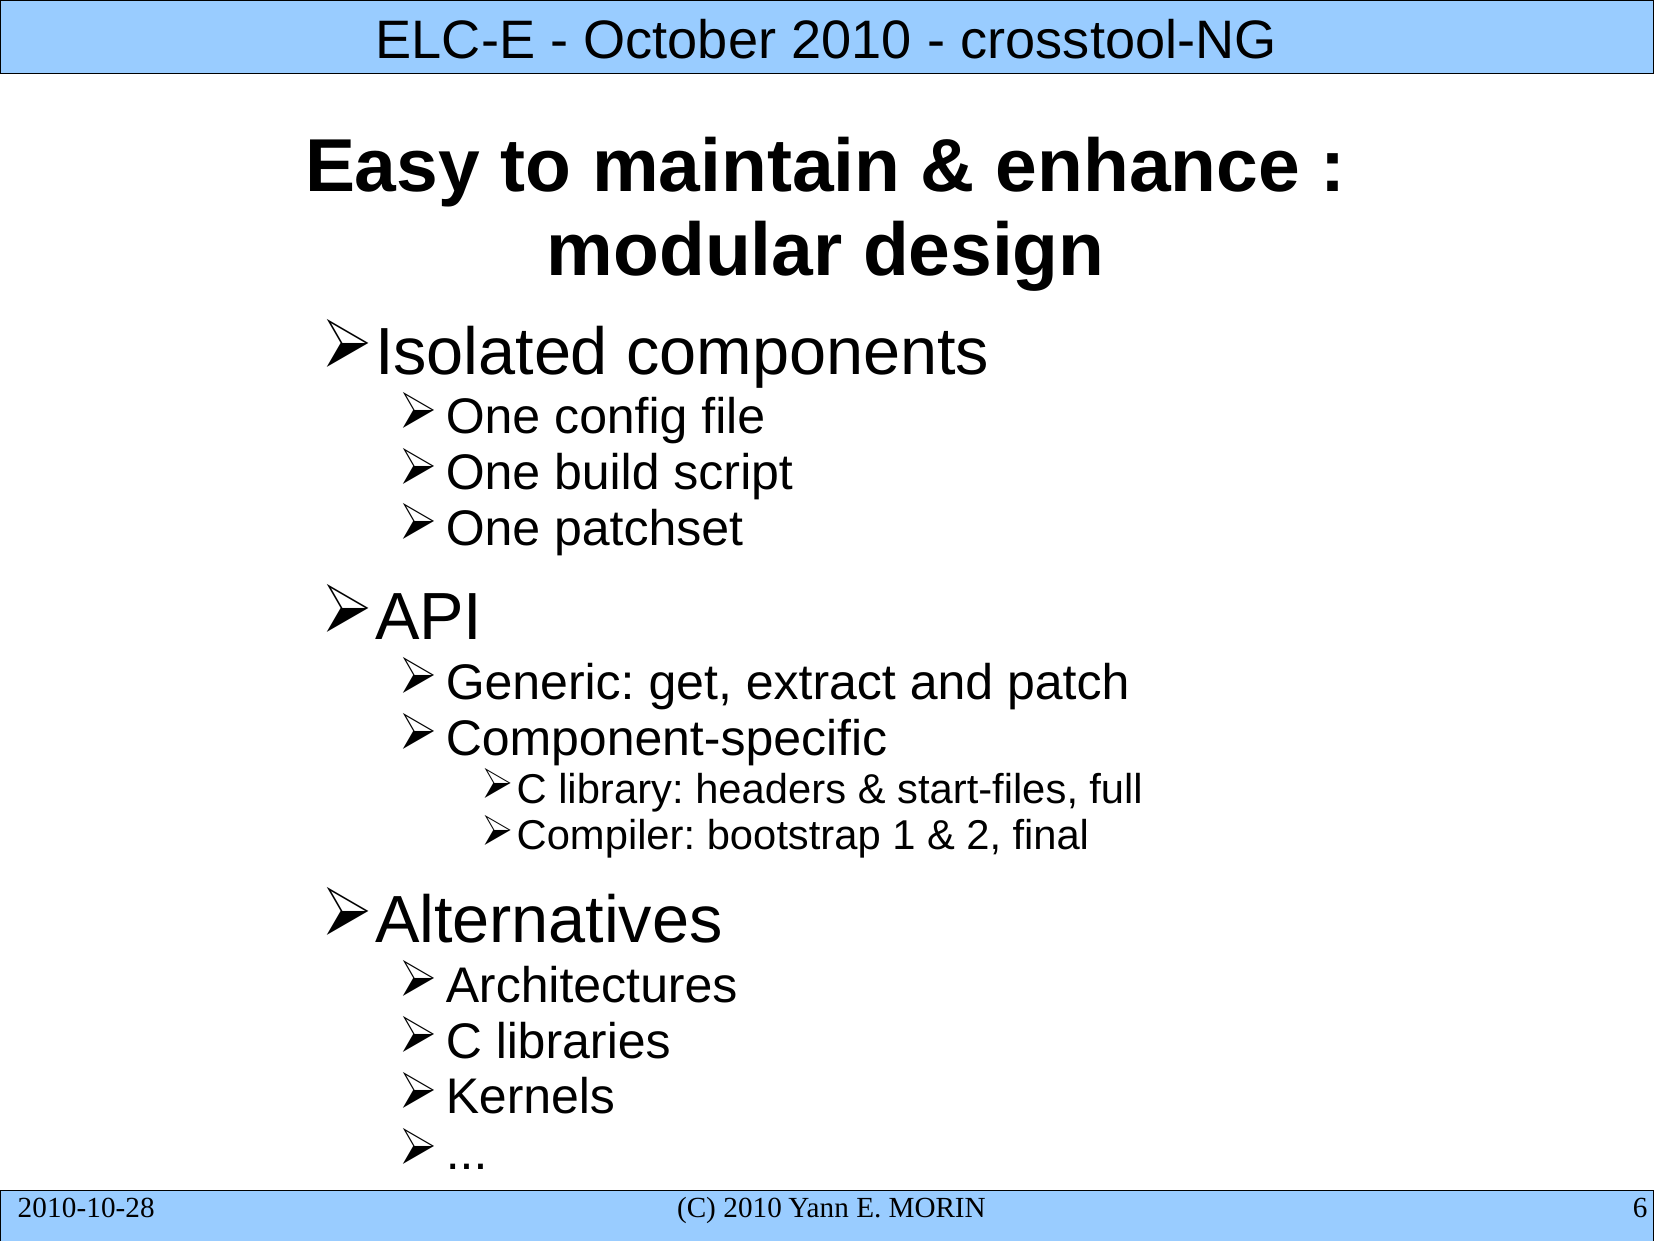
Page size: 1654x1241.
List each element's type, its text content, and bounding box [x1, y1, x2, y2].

list Easy to maintain & enhance : modular design [167, 123, 1467, 292]
title ELC-E - October 2010 - crosstool-NG [82, 0, 1571, 79]
list Isolated components One config file One build script One patchset API Generic: get, extract and patch Component-specific C library: headers & start-files, full Compiler: bootstrap 1 & 2, final Alternatives Architectures C libraries Kernels ... [304, 313, 1430, 1181]
